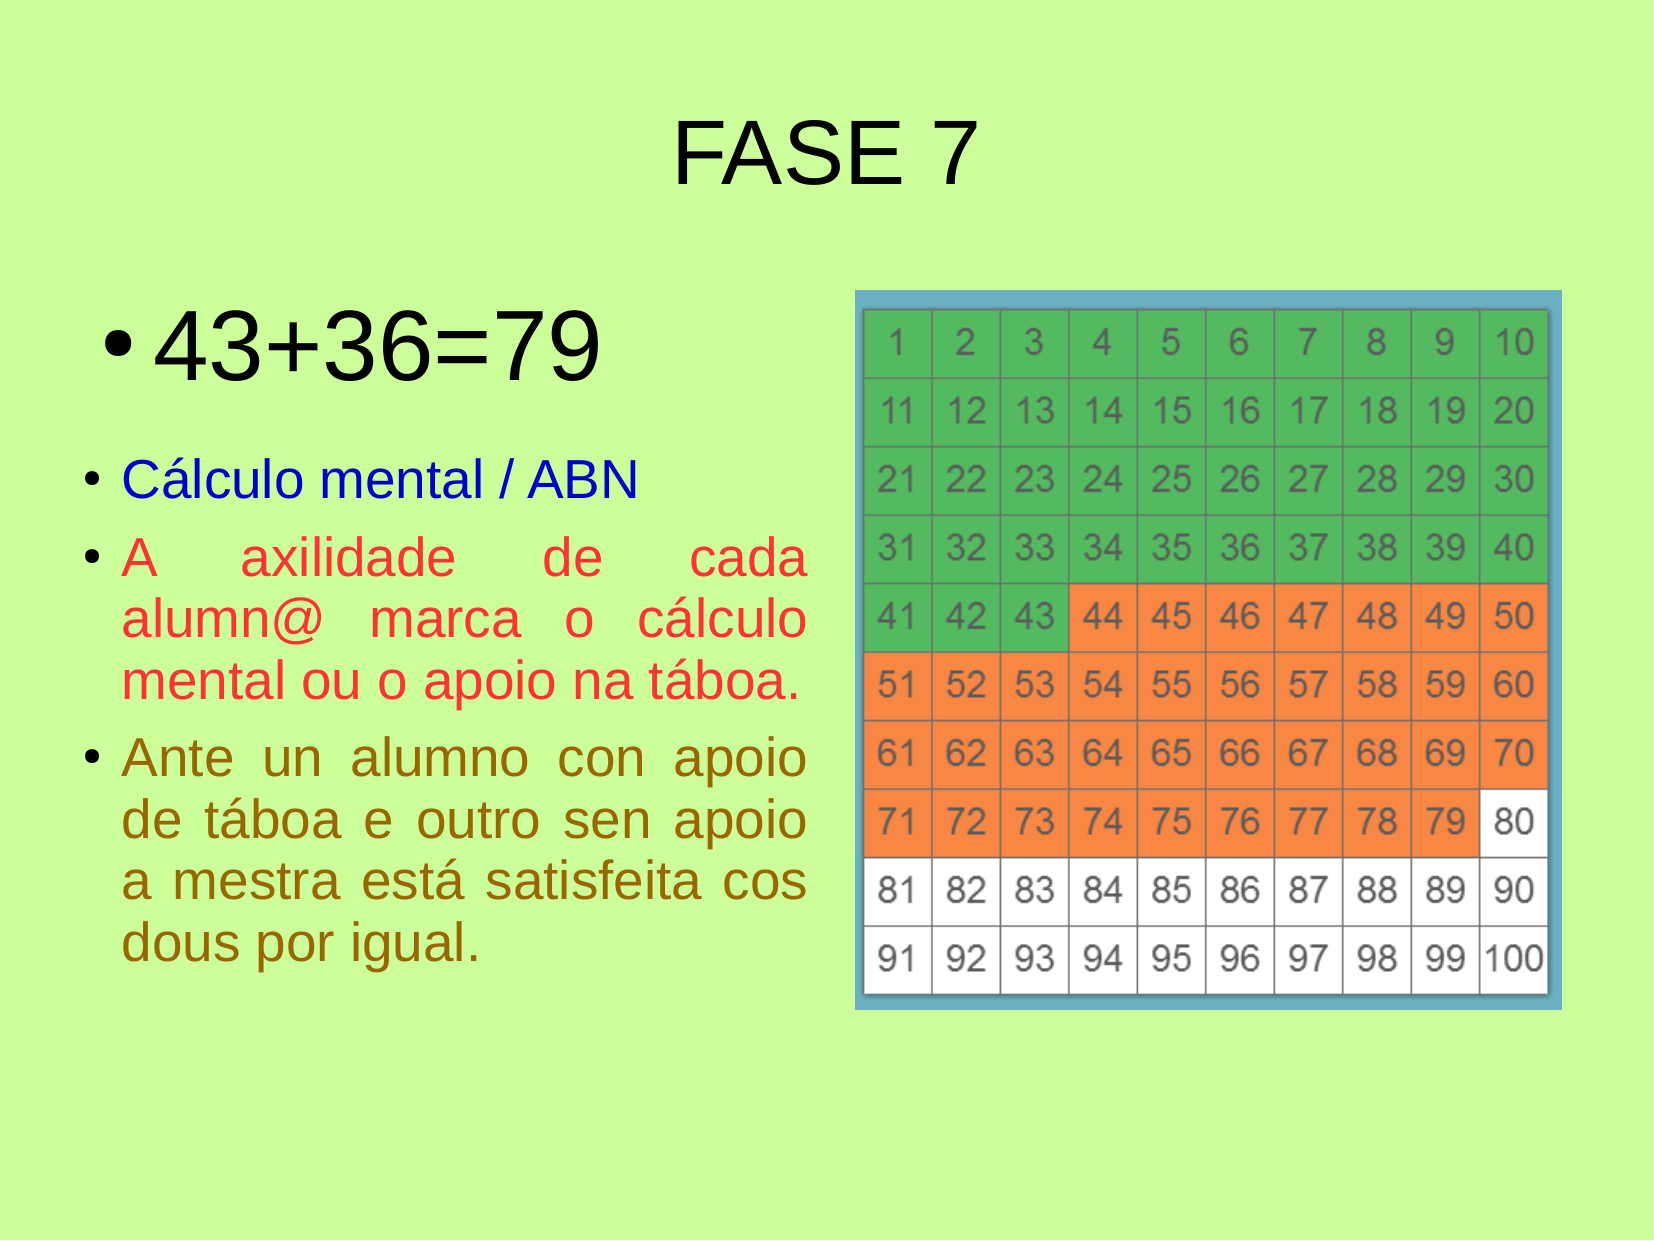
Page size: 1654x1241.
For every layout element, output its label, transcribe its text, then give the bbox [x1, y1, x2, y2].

list 43+36=79 [82, 290, 809, 448]
picture [855, 290, 1562, 1010]
title FASE 7 [82, 49, 1571, 257]
list Cálculo mental / ABN A axilidade de cada alumn@ marca o cálculo mental ou o apoio na táboa. Ante un alumno con apoio de táboa e outro sen apoio a mestra está satisfeita cos dous por igual. [82, 448, 809, 1009]
